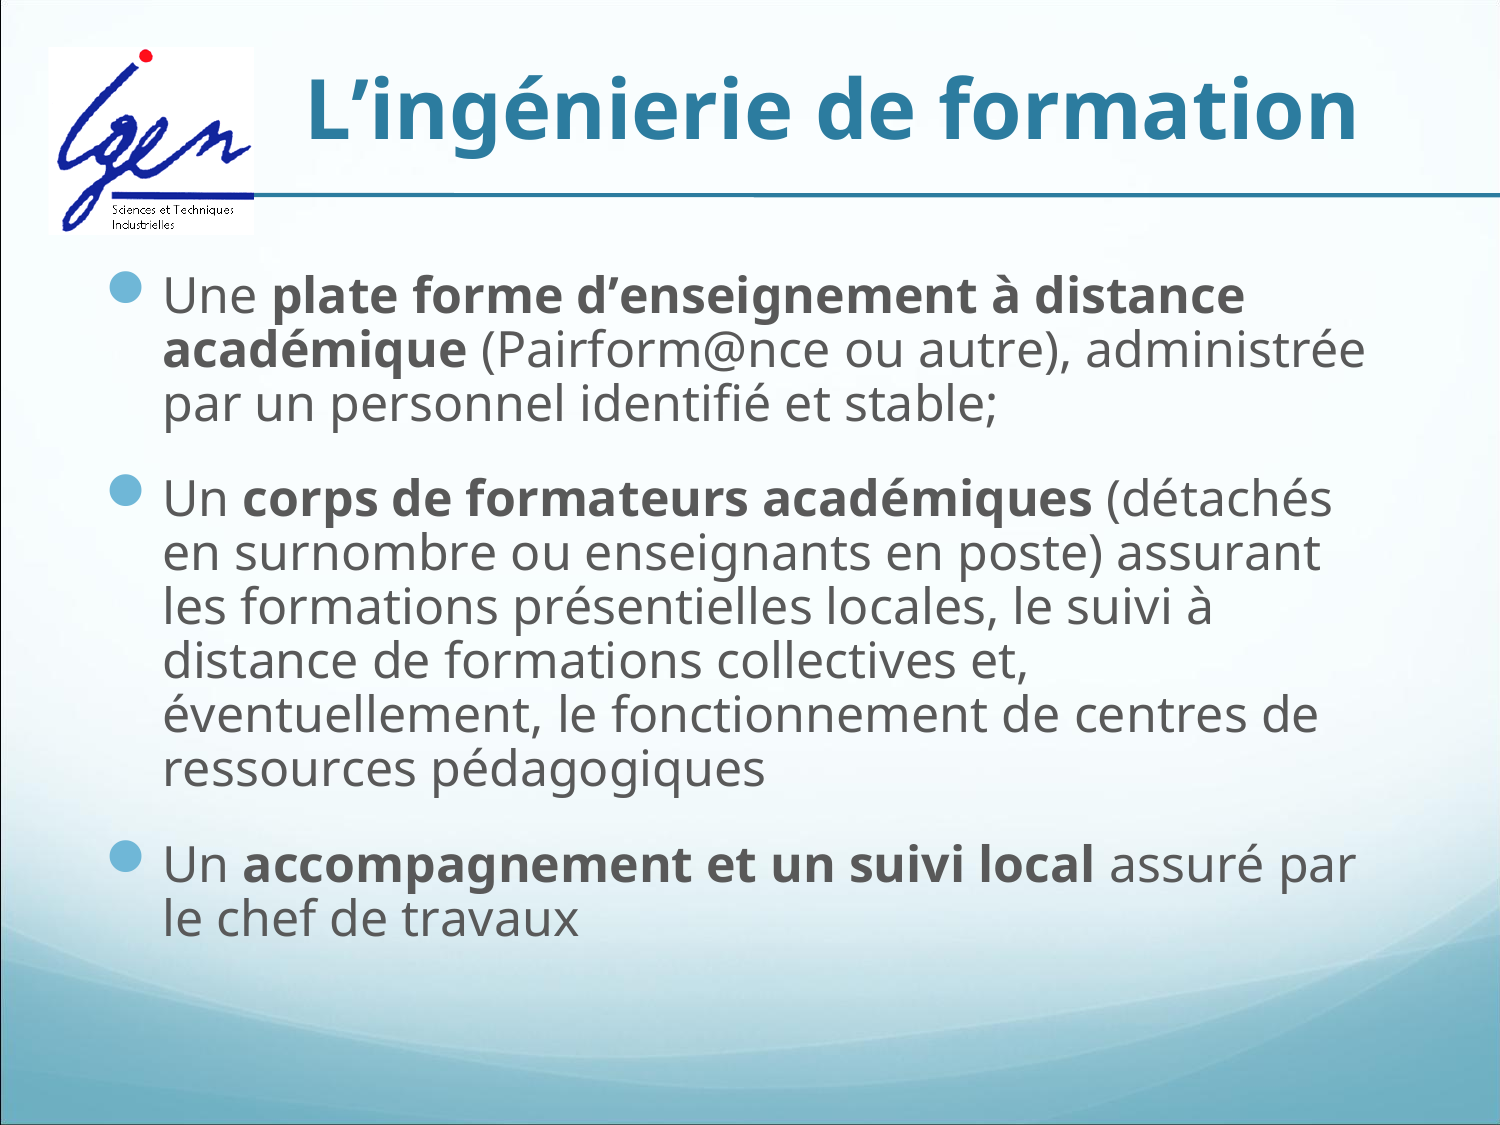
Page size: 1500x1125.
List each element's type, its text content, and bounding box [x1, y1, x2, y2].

title L’ingénierie de formation [289, 17, 1410, 196]
list Une plate forme d’enseignement à distance académique (Pairform@nce ou autre), administrée par un personnel identifié et stable; Un corps de formateurs académiques (détachés en surnombre ou enseignants en poste) assurant les formations présentielles locales, le suivi à distance de formations collectives et, éventuellement, le fonctionnement de centres de ressources pédagogiques Un accompagnement et un suivi local assuré par le chef de travaux [90, 262, 1410, 1055]
picture [0, 0, 1500, 1125]
